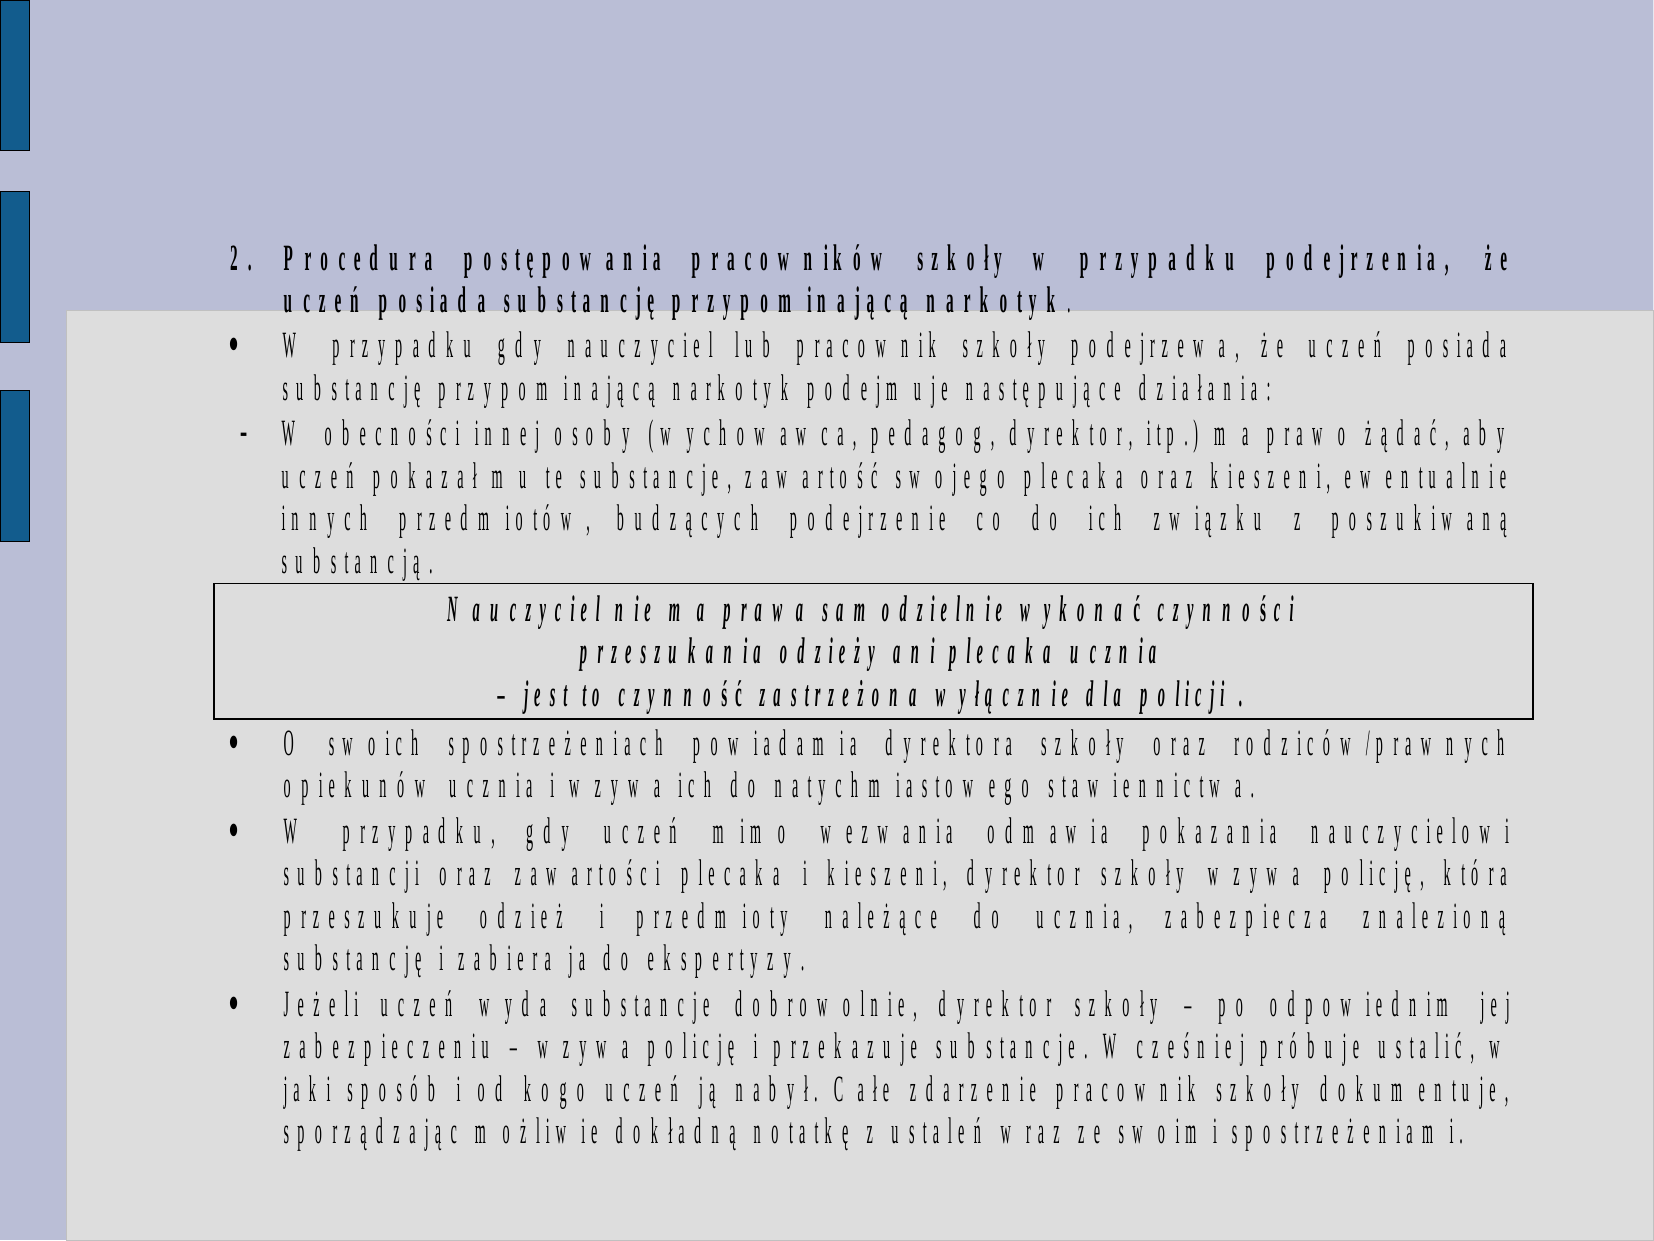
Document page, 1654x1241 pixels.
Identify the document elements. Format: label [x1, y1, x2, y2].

picture [177, 236, 1536, 1152]
